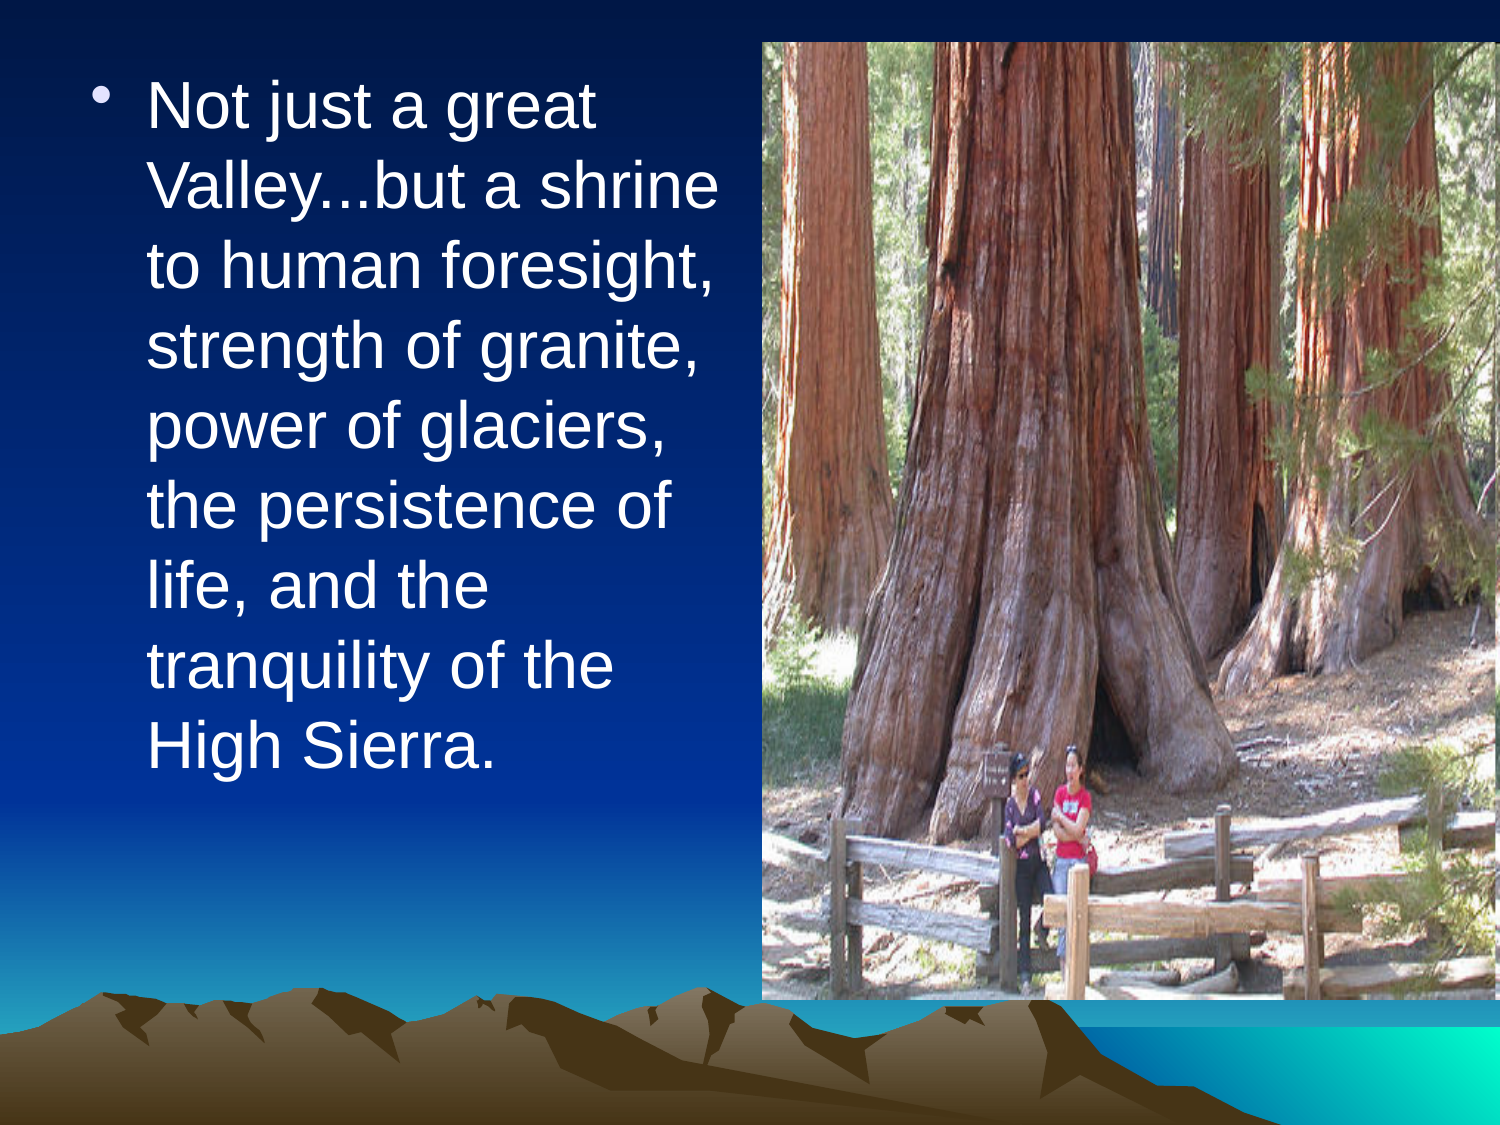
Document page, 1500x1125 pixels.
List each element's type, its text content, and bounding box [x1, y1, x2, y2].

list Not just a great Valley...but a shrine to human foresight, strength of granite, power of glaciers, the persistence of life, and the tranquility of the High Sierra. [75, 54, 738, 1000]
picture [762, 42, 1500, 1000]
